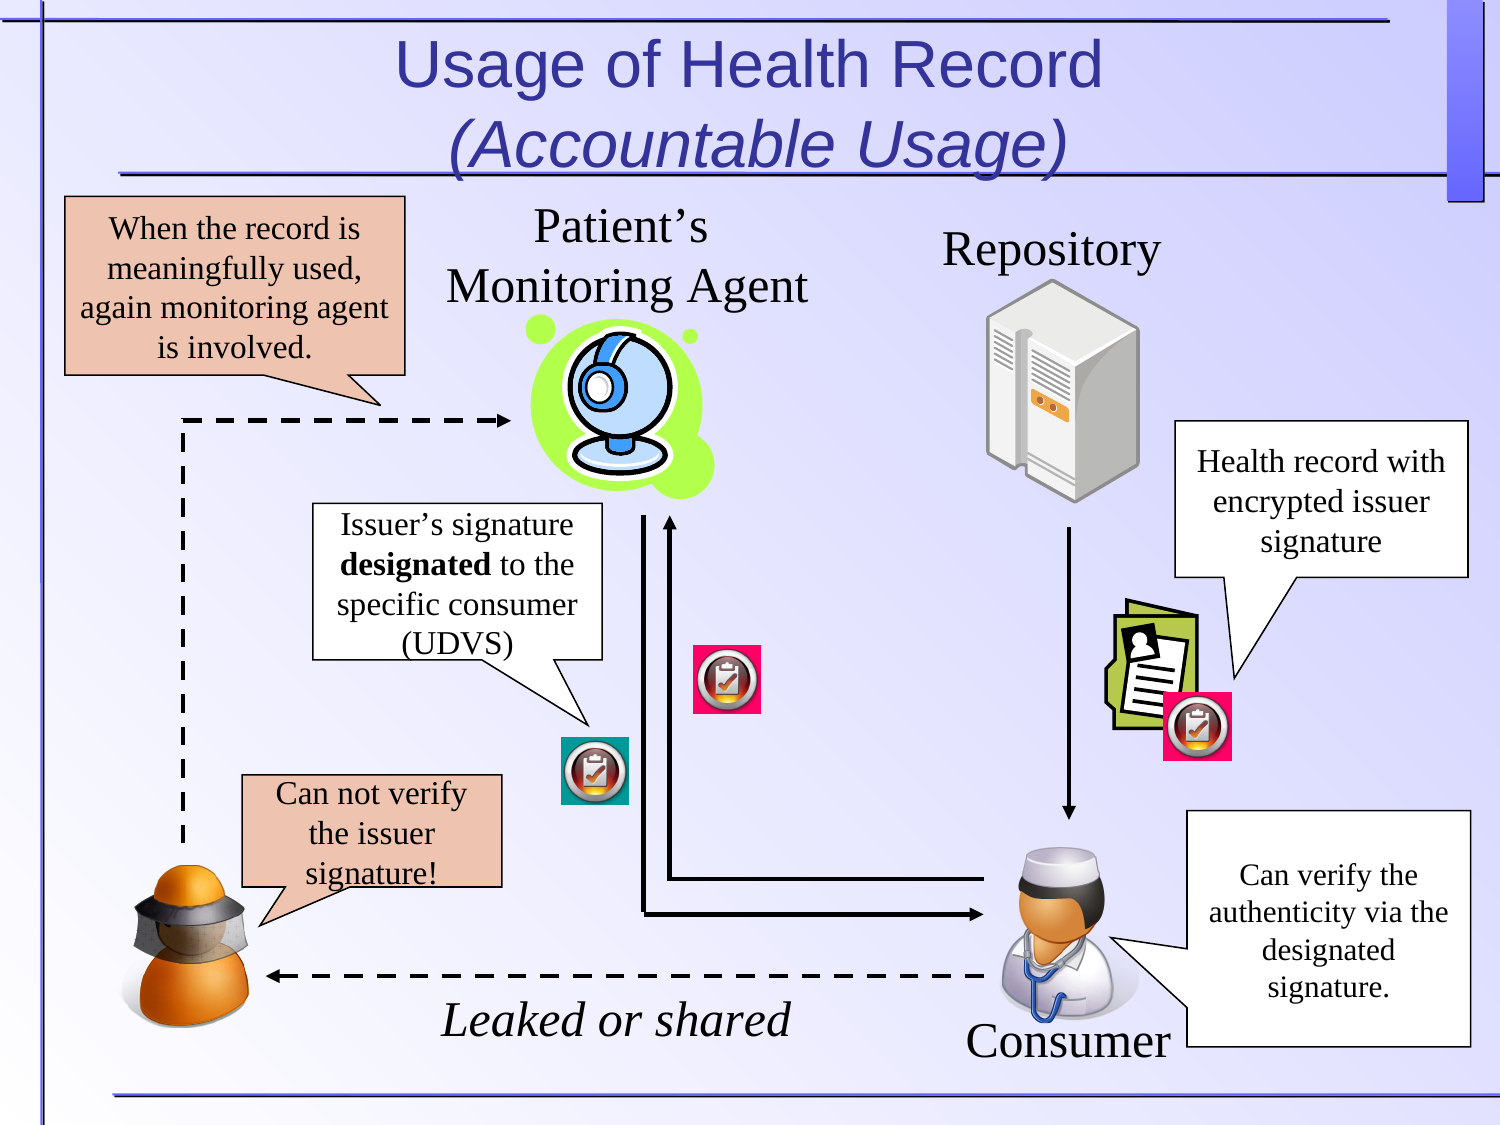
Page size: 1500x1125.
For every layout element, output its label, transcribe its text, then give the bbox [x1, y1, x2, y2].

picture [560, 737, 630, 806]
picture [986, 284, 1140, 504]
picture [100, 859, 274, 1033]
picture [974, 846, 1152, 999]
picture [693, 645, 761, 714]
text_box Consumer [950, 999, 1187, 1075]
text_box Health record with encrypted issuer signature [1175, 420, 1468, 679]
picture [1104, 597, 1232, 761]
text_box When the record is meaningfully used, again monitoring agent is involved. [64, 196, 405, 406]
text_box Can verify the authenticity via the designated signature. [1110, 810, 1471, 1047]
text_box Patient’s Monitoring Agent [430, 184, 824, 321]
text_box Issuer’s signature designated to the specific consumer (UDVS) [312, 503, 603, 726]
text_box Repository [927, 207, 1177, 284]
picture [525, 321, 715, 500]
title Usage of Health Record (Accountable Usage) [75, 7, 1426, 195]
text_box Leaked or shared [426, 979, 807, 1055]
text_box Can not verify the issuer signature! [242, 774, 502, 926]
